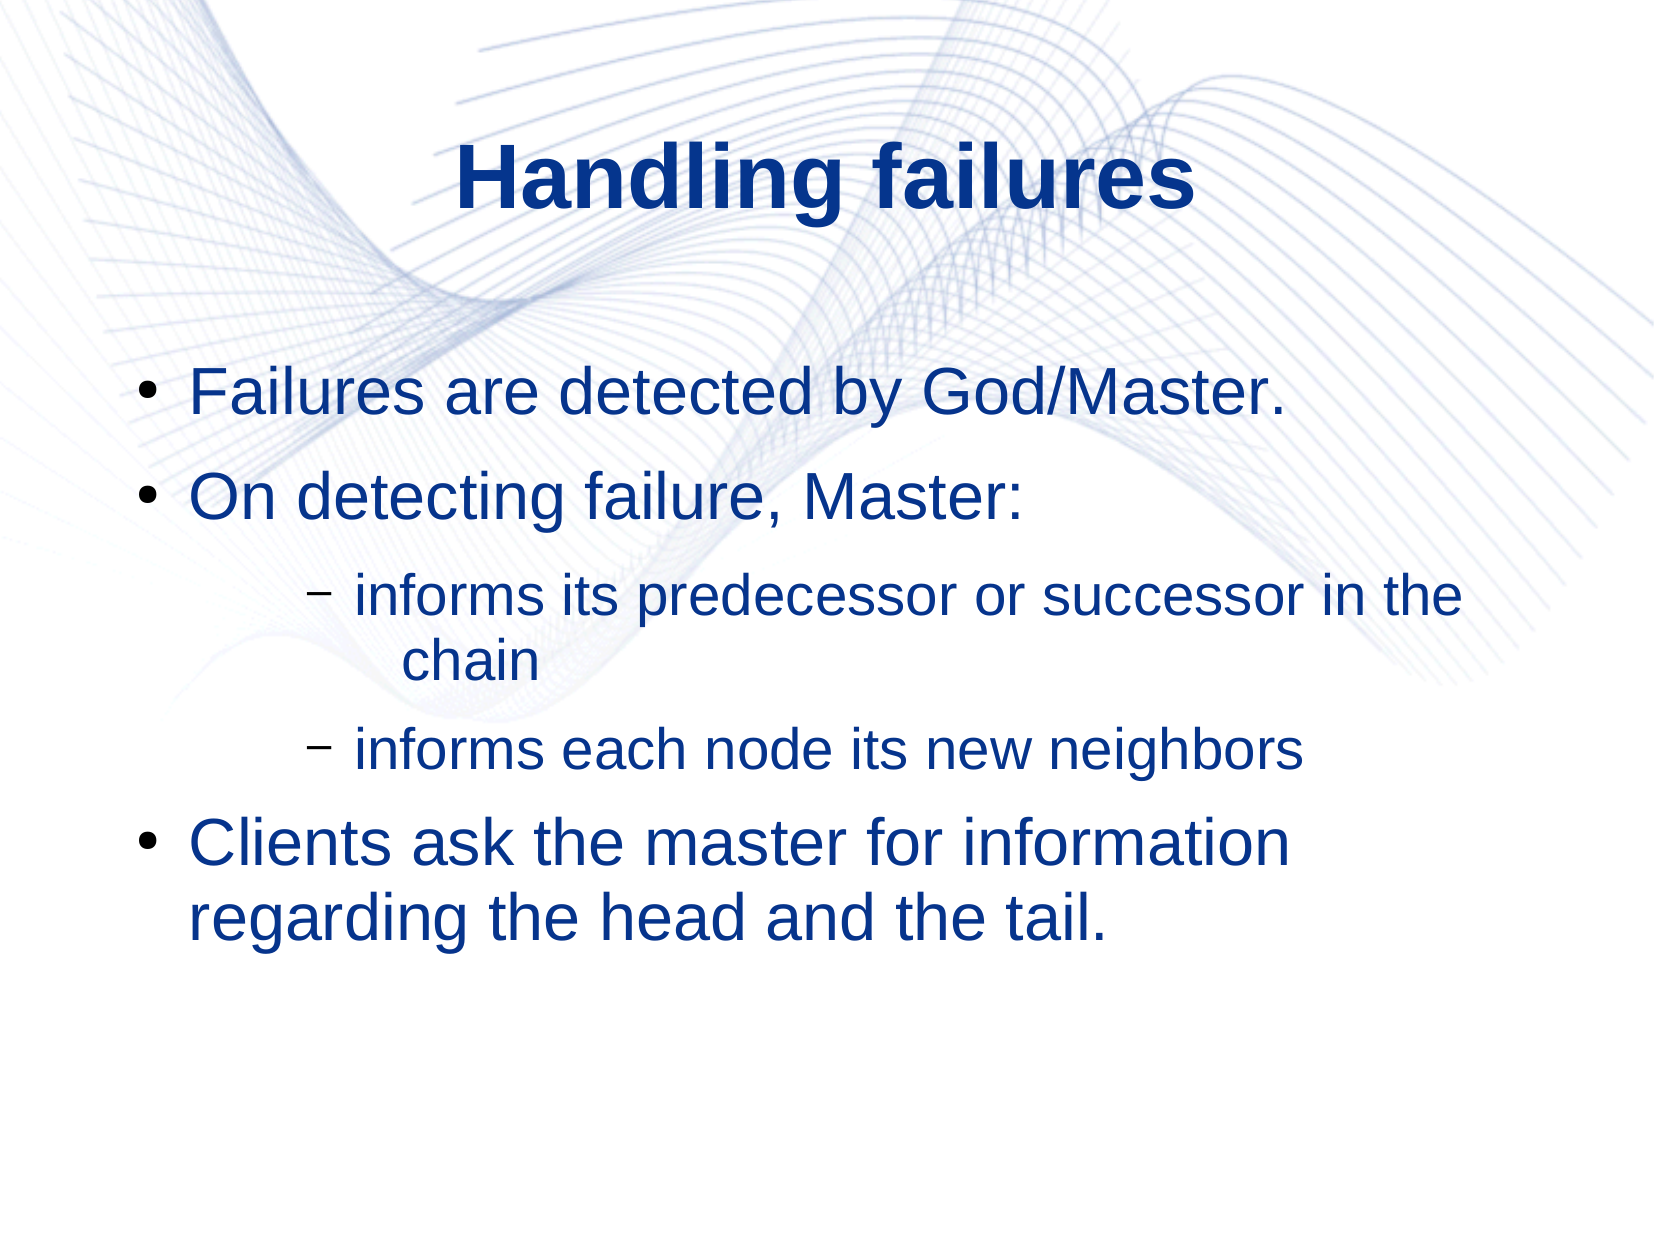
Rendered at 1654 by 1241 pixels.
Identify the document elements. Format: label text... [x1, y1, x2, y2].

list Failures are detected by God/Master. On detecting failure, Master: informs its predecessor or successor in the chain informs each node its new neighbors Clients ask the master for information regarding the head and the tail. [118, 354, 1536, 1108]
picture [0, 0, 1654, 1241]
title Handling failures [118, 66, 1536, 288]
